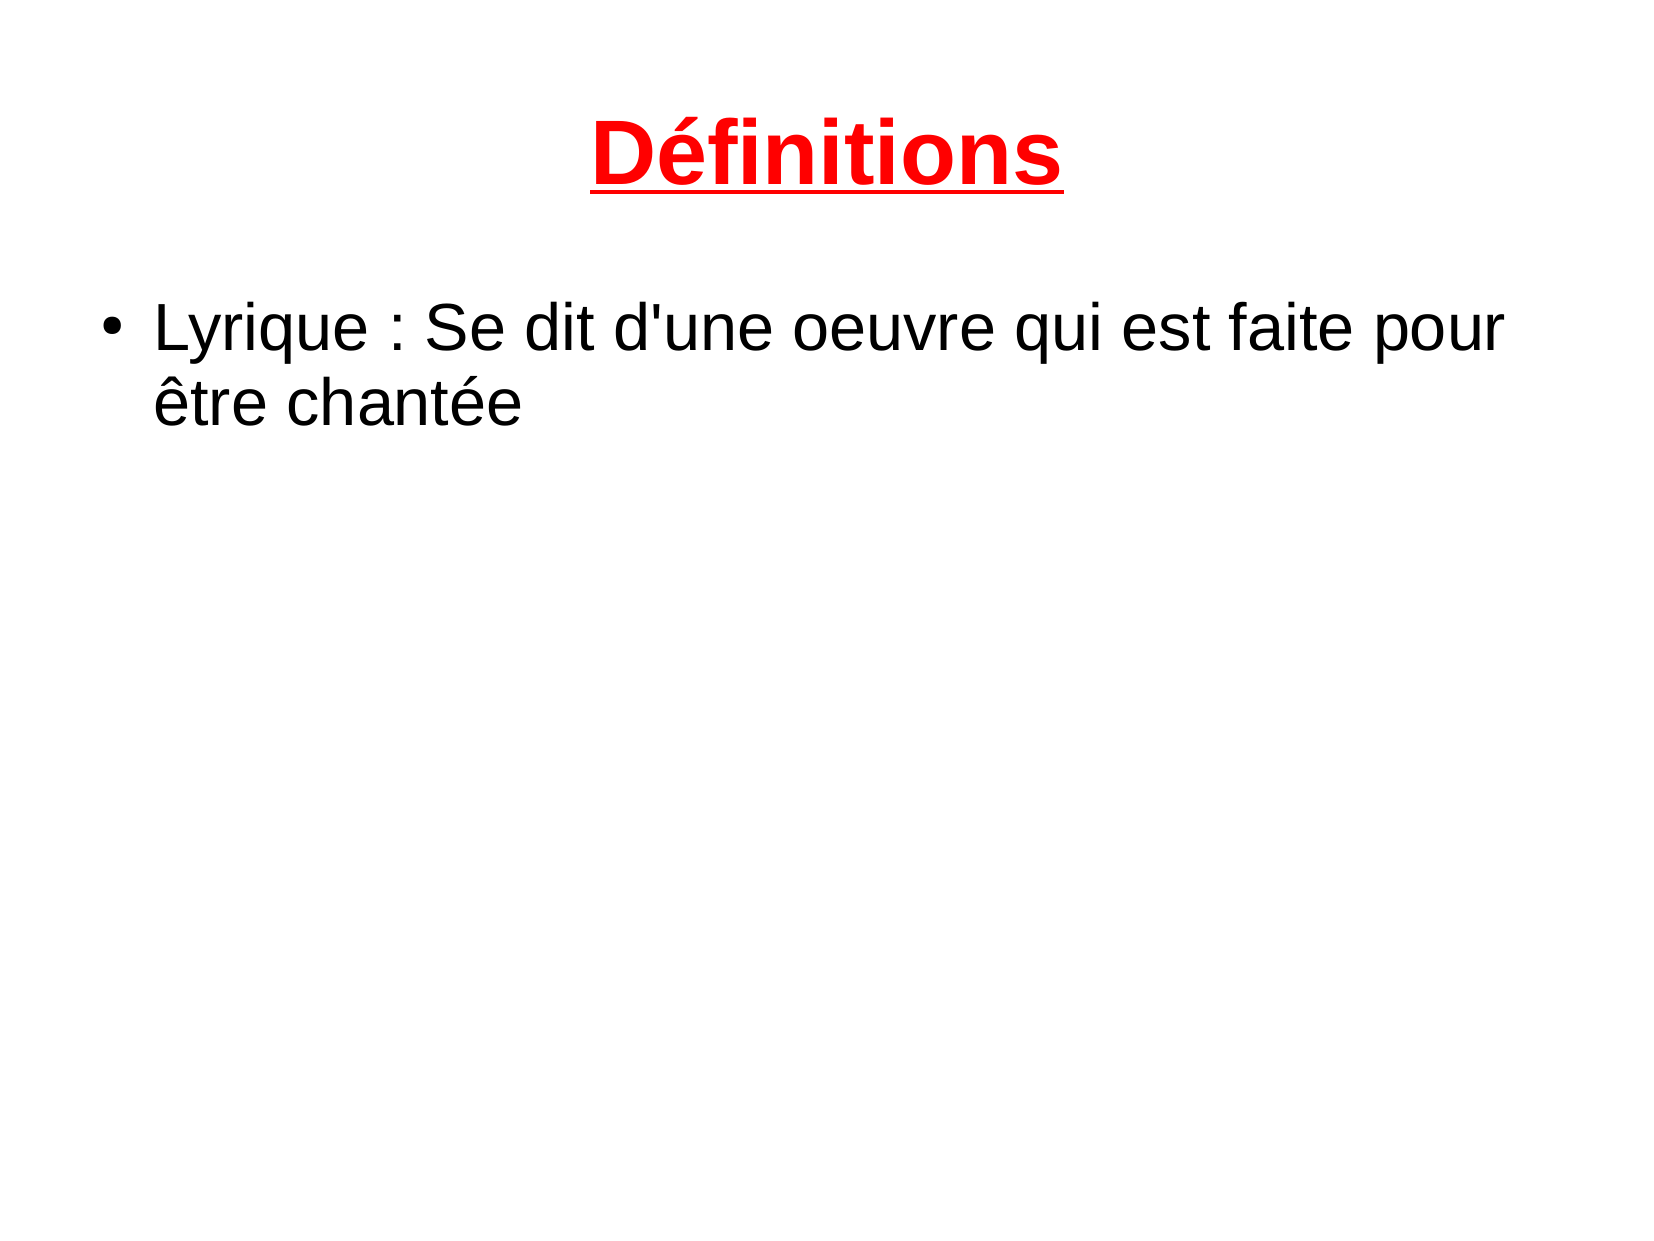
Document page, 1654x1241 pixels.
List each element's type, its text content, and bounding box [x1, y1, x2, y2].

title Définitions [82, 49, 1571, 257]
list Lyrique : Se dit d'une oeuvre qui est faite pour être chantée [82, 290, 1571, 1109]
